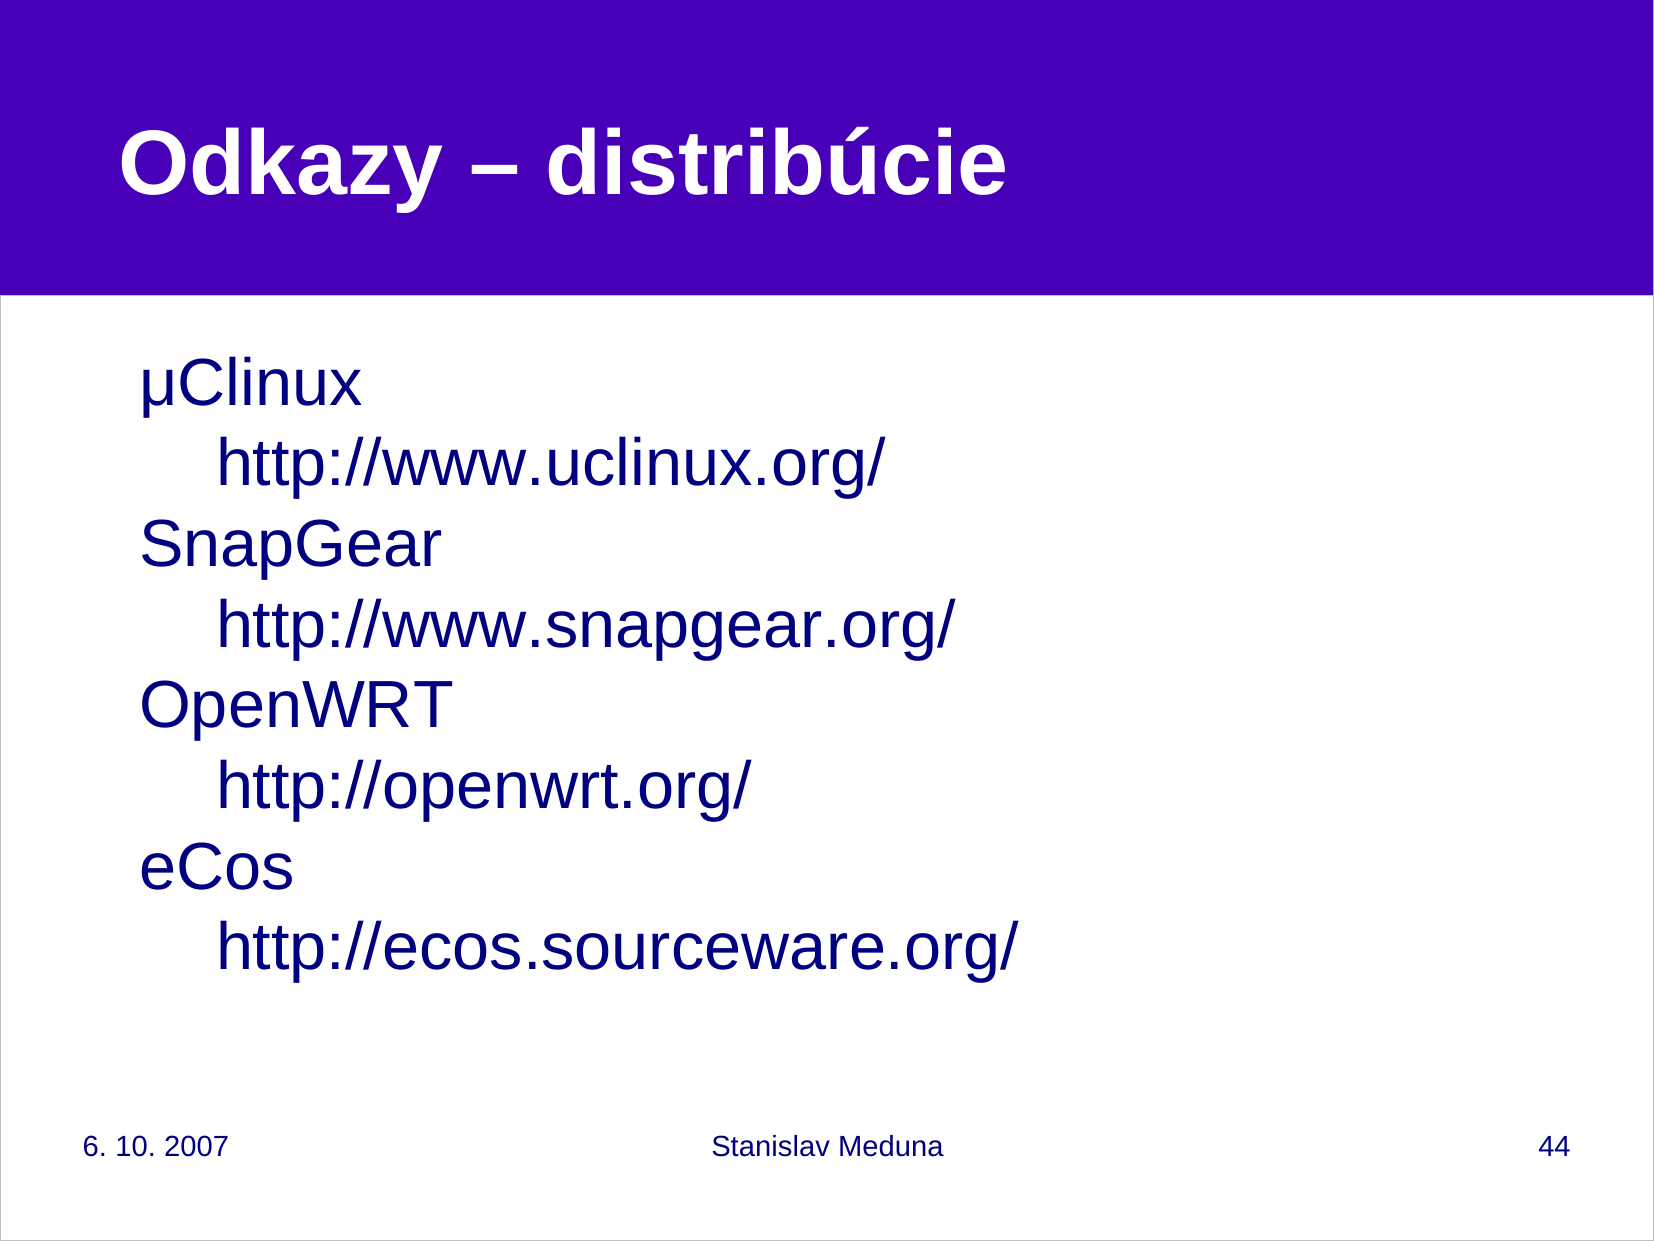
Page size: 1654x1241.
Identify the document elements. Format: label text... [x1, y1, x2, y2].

list μClinux http://www.uclinux.org/ SnapGear http://www.snapgear.org/ OpenWRT http://openwrt.org/ eCos http://ecos.sourceware.org/ [121, 344, 1534, 1112]
title Odkazy – distribúcie [118, 66, 1595, 259]
